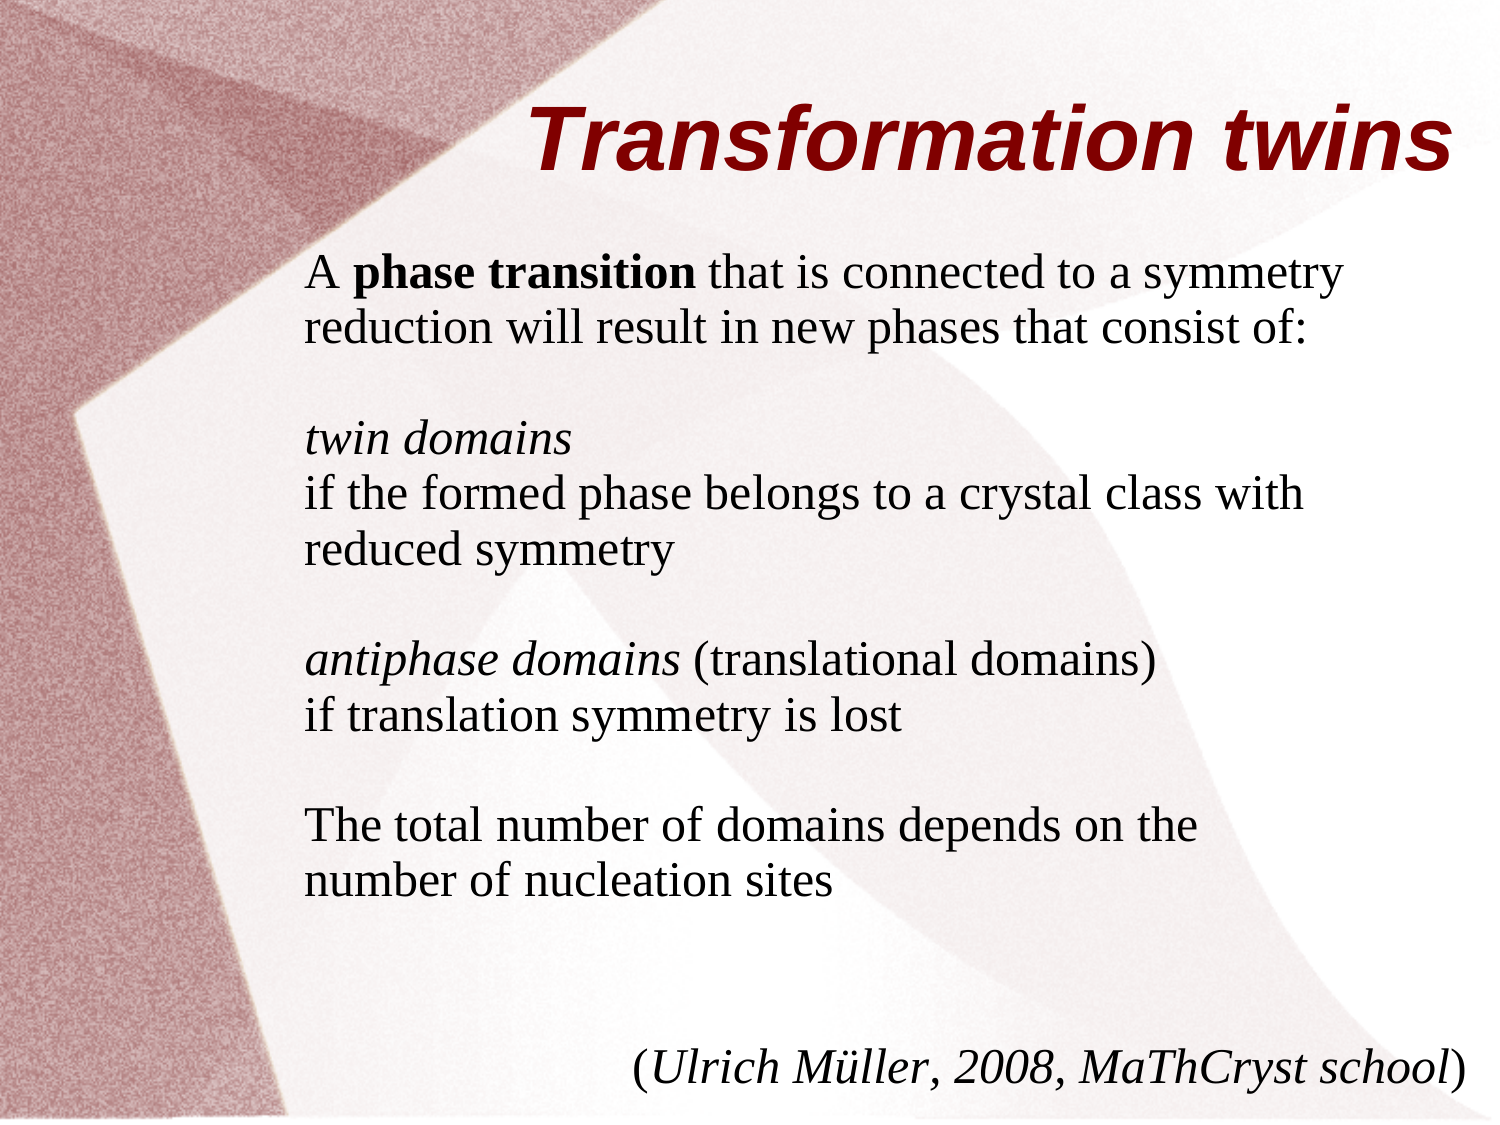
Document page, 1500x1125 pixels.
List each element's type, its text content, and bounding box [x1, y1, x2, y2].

text_box (Ulrich Müller, 2008, MaThCryst school) [618, 1031, 1483, 1103]
title Transformation twins [472, 52, 1458, 226]
picture [0, 0, 1500, 1125]
text_box A phase transition that is connected to a symmetry reduction will result in new phases that consist of: twin domains if the formed phase belongs to a crystal class with reduced symmetry antiphase domains (translational domains) if translation symmetry is lost The total number of domains depends on the number of nucleation sites [289, 236, 1376, 928]
